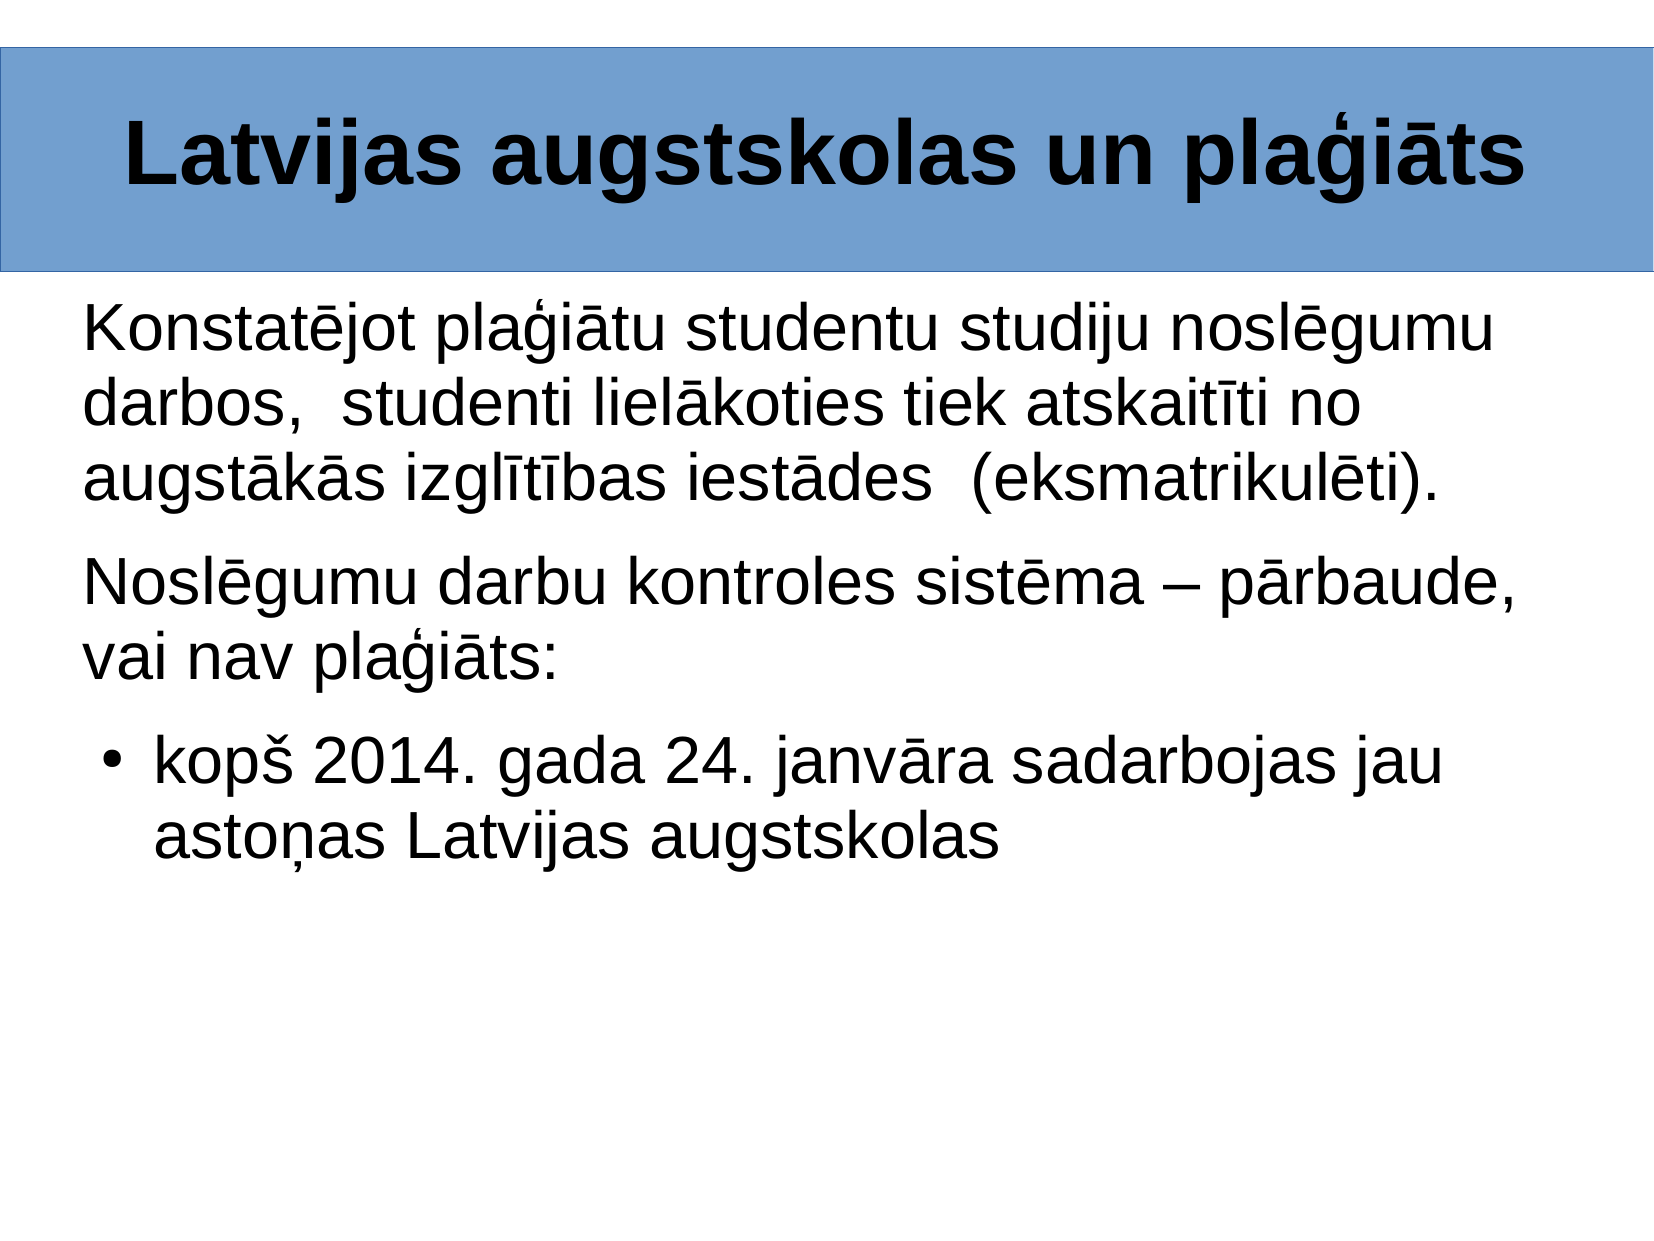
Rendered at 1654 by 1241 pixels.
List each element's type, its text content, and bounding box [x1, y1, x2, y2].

text_box [0, 47, 1654, 272]
title Latvijas augstskolas un plaģiāts [82, 49, 1571, 257]
list Konstatējot plaģiātu studentu studiju noslēgumu darbos, studenti lielākoties tiek atskaitīti no augstākās izglītības iestādes (eksmatrikulēti). Noslēgumu darbu kontroles sistēma – pārbaude, vai nav plaģiāts: kopš 2014. gada 24. janvāra sadarbojas jau astoņas Latvijas augstskolas [82, 290, 1595, 1040]
